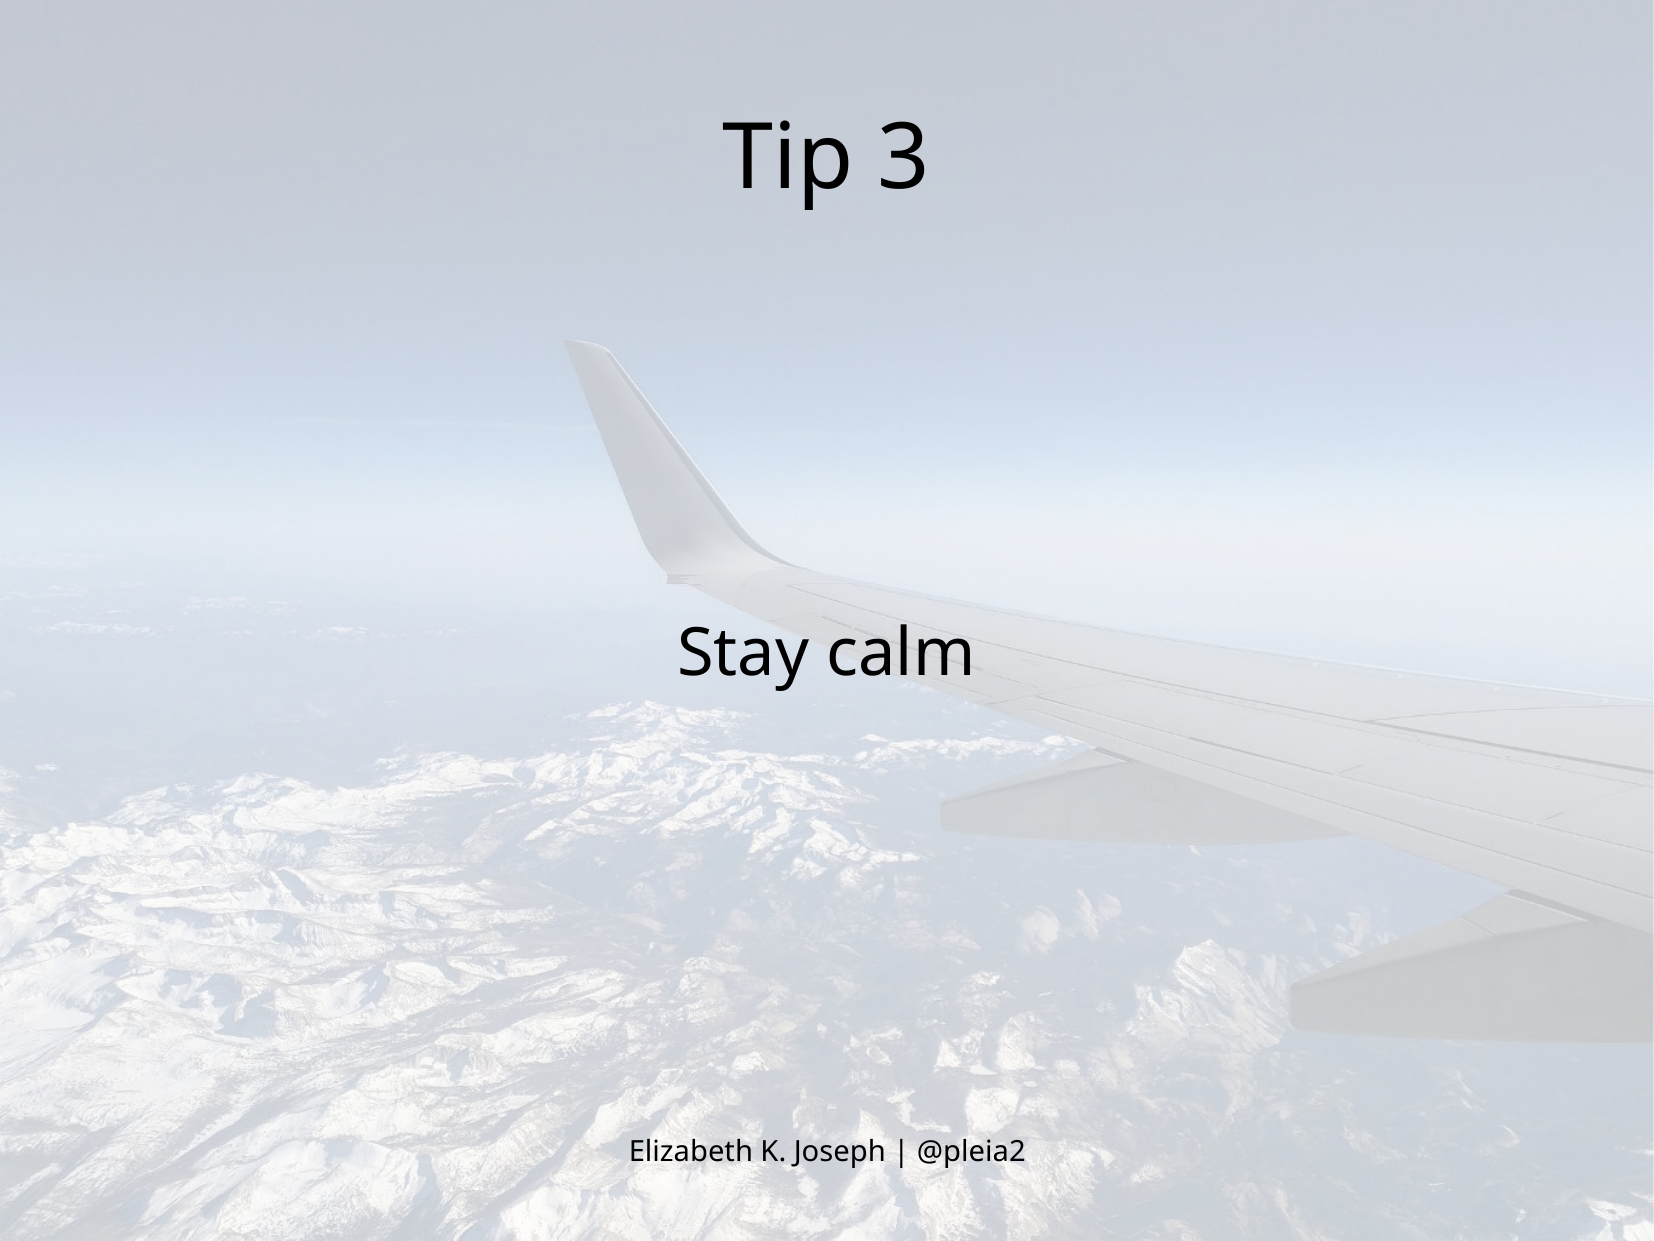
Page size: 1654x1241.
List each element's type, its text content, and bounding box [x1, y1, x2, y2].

title Tip 3 [82, 49, 1571, 257]
subtitle Stay calm [82, 290, 1571, 1010]
picture [0, 0, 1654, 1241]
